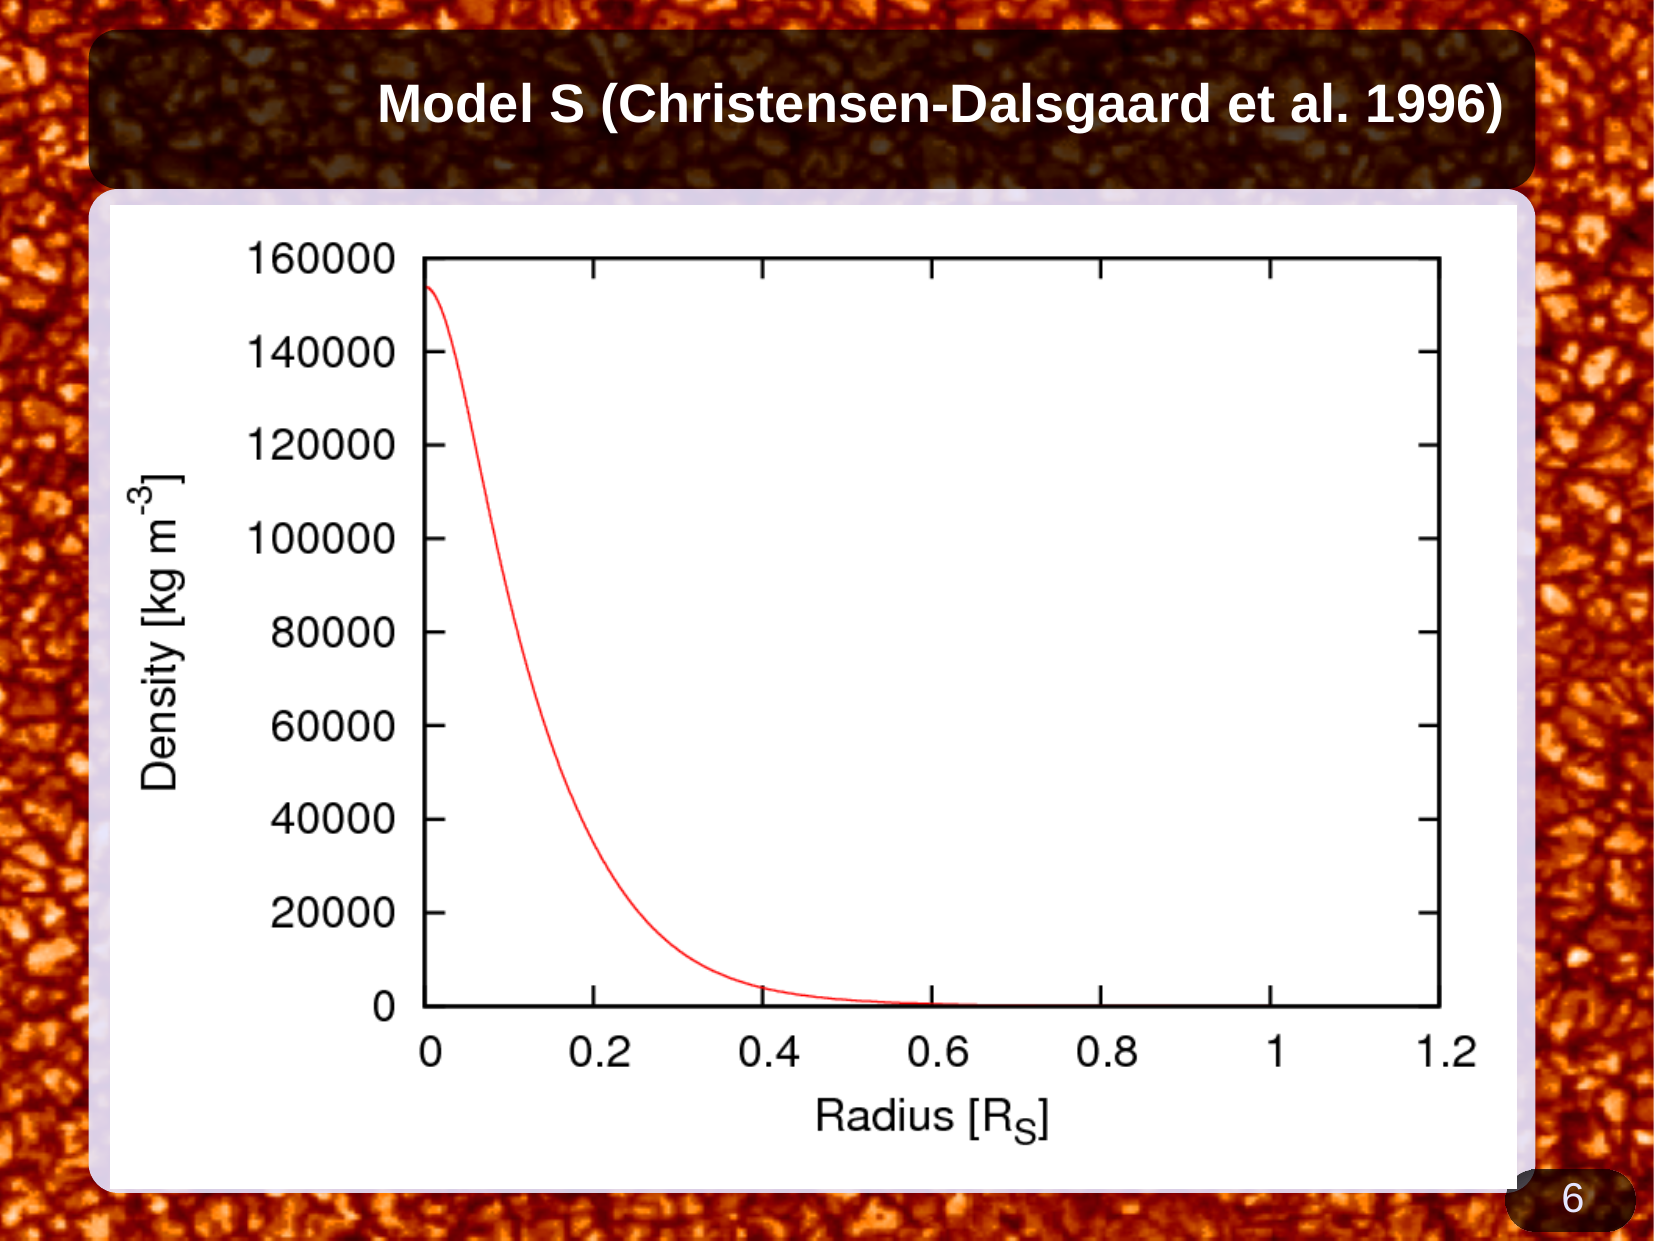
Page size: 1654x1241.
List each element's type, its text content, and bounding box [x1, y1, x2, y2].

title Model S (Christensen-Dalsgaard et al. 1996) [118, 59, 1506, 148]
picture [0, 0, 1654, 1241]
